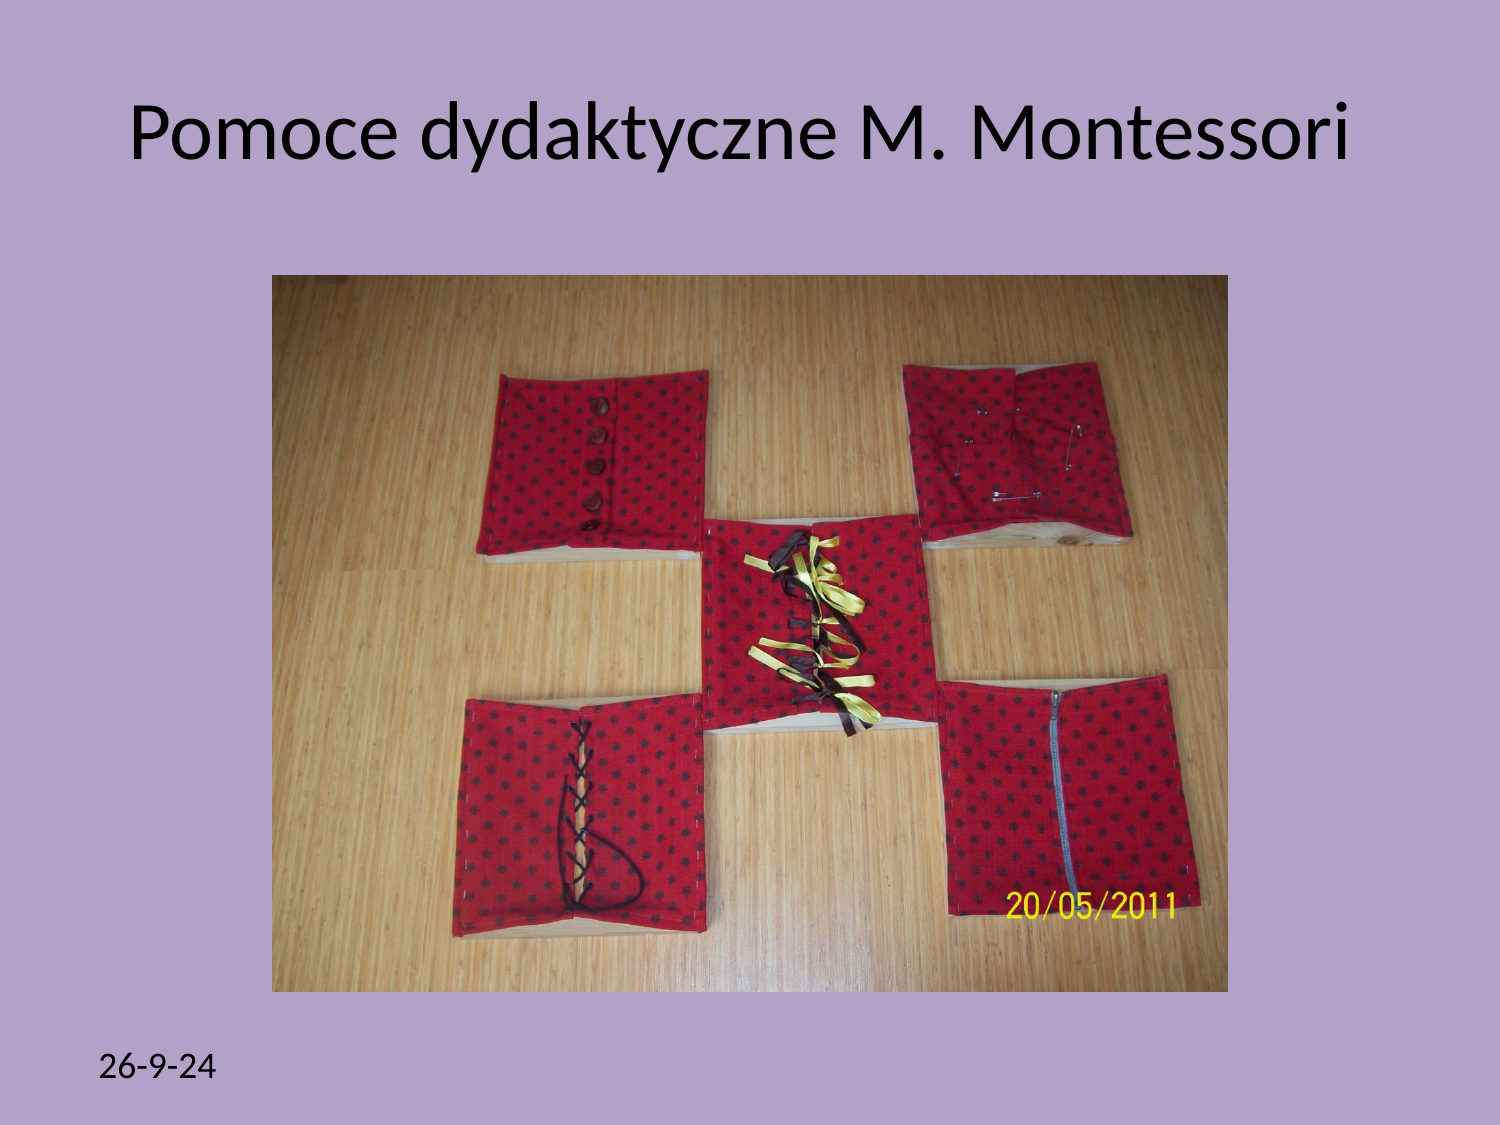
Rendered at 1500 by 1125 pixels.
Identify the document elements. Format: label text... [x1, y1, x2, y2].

picture [272, 275, 1228, 992]
title Pomoce dydaktyczne M. Montessori [75, 45, 1425, 233]
